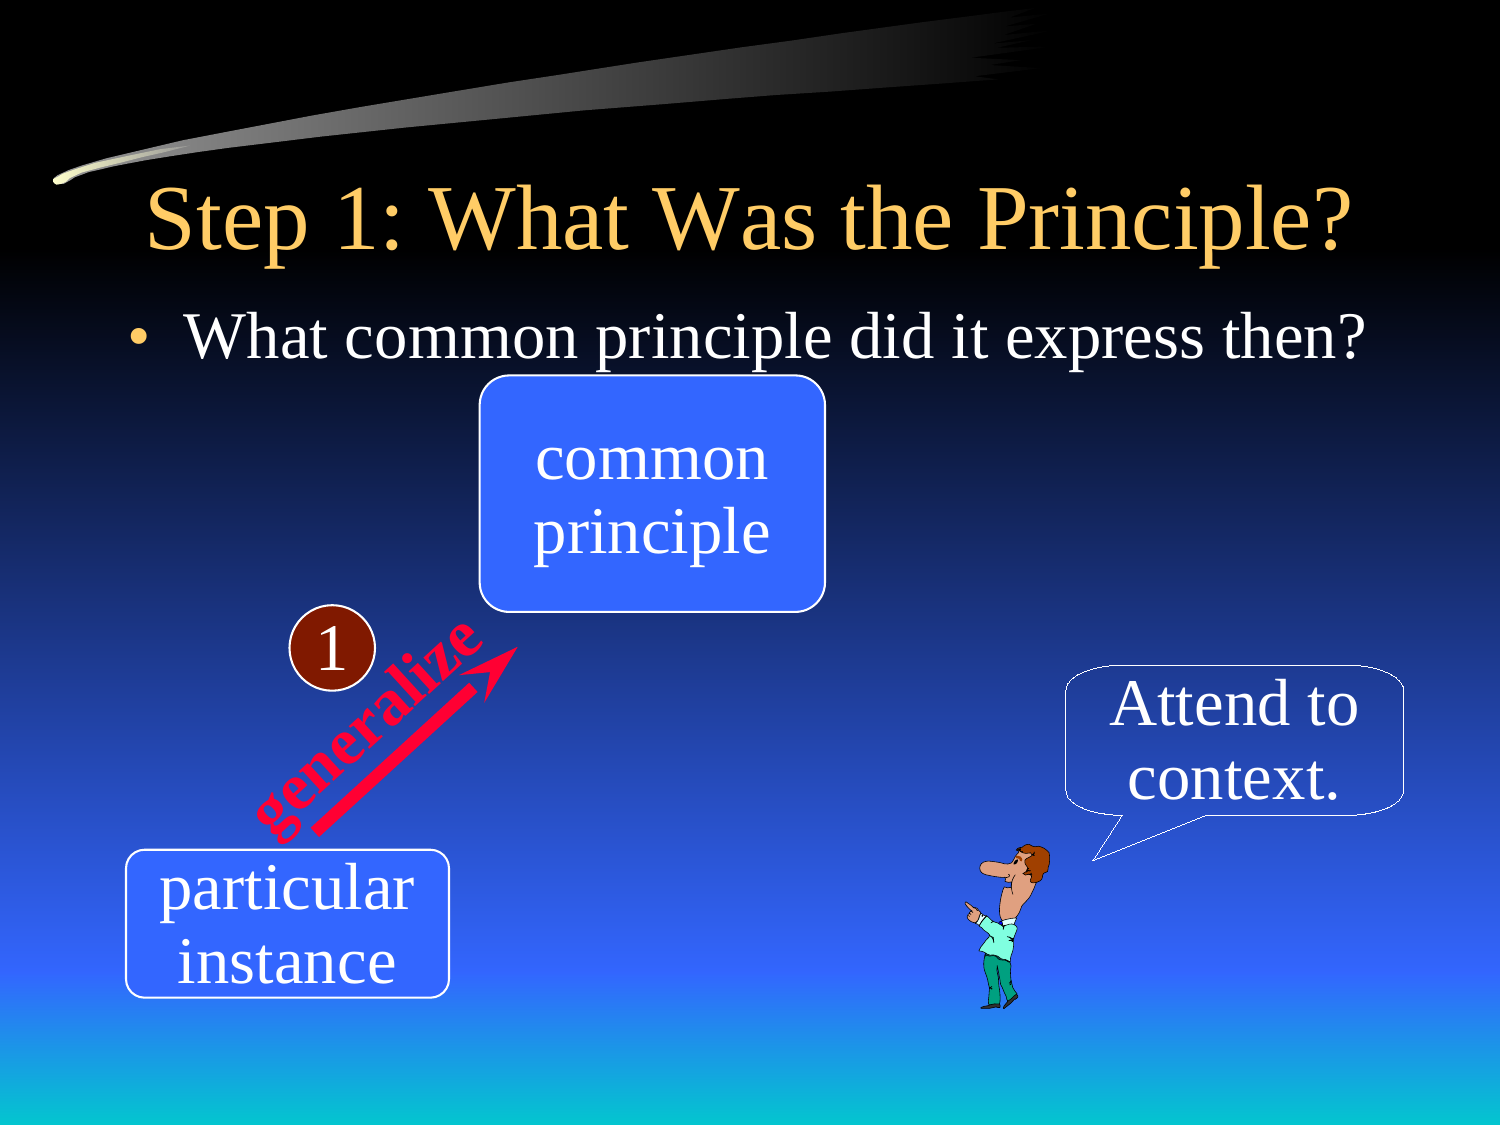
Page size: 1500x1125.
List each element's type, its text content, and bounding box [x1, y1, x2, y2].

text_box 1 [289, 605, 376, 691]
text_box Attend to context. [1065, 665, 1404, 861]
text_box common principle [479, 375, 826, 612]
title Step 1: What Was the Principle? [112, 124, 1388, 290]
list What common principle did it express then? [112, 290, 1388, 391]
text_box particular instance [126, 849, 449, 998]
text_box generalize [215, 556, 542, 865]
chart [964, 843, 1051, 1010]
